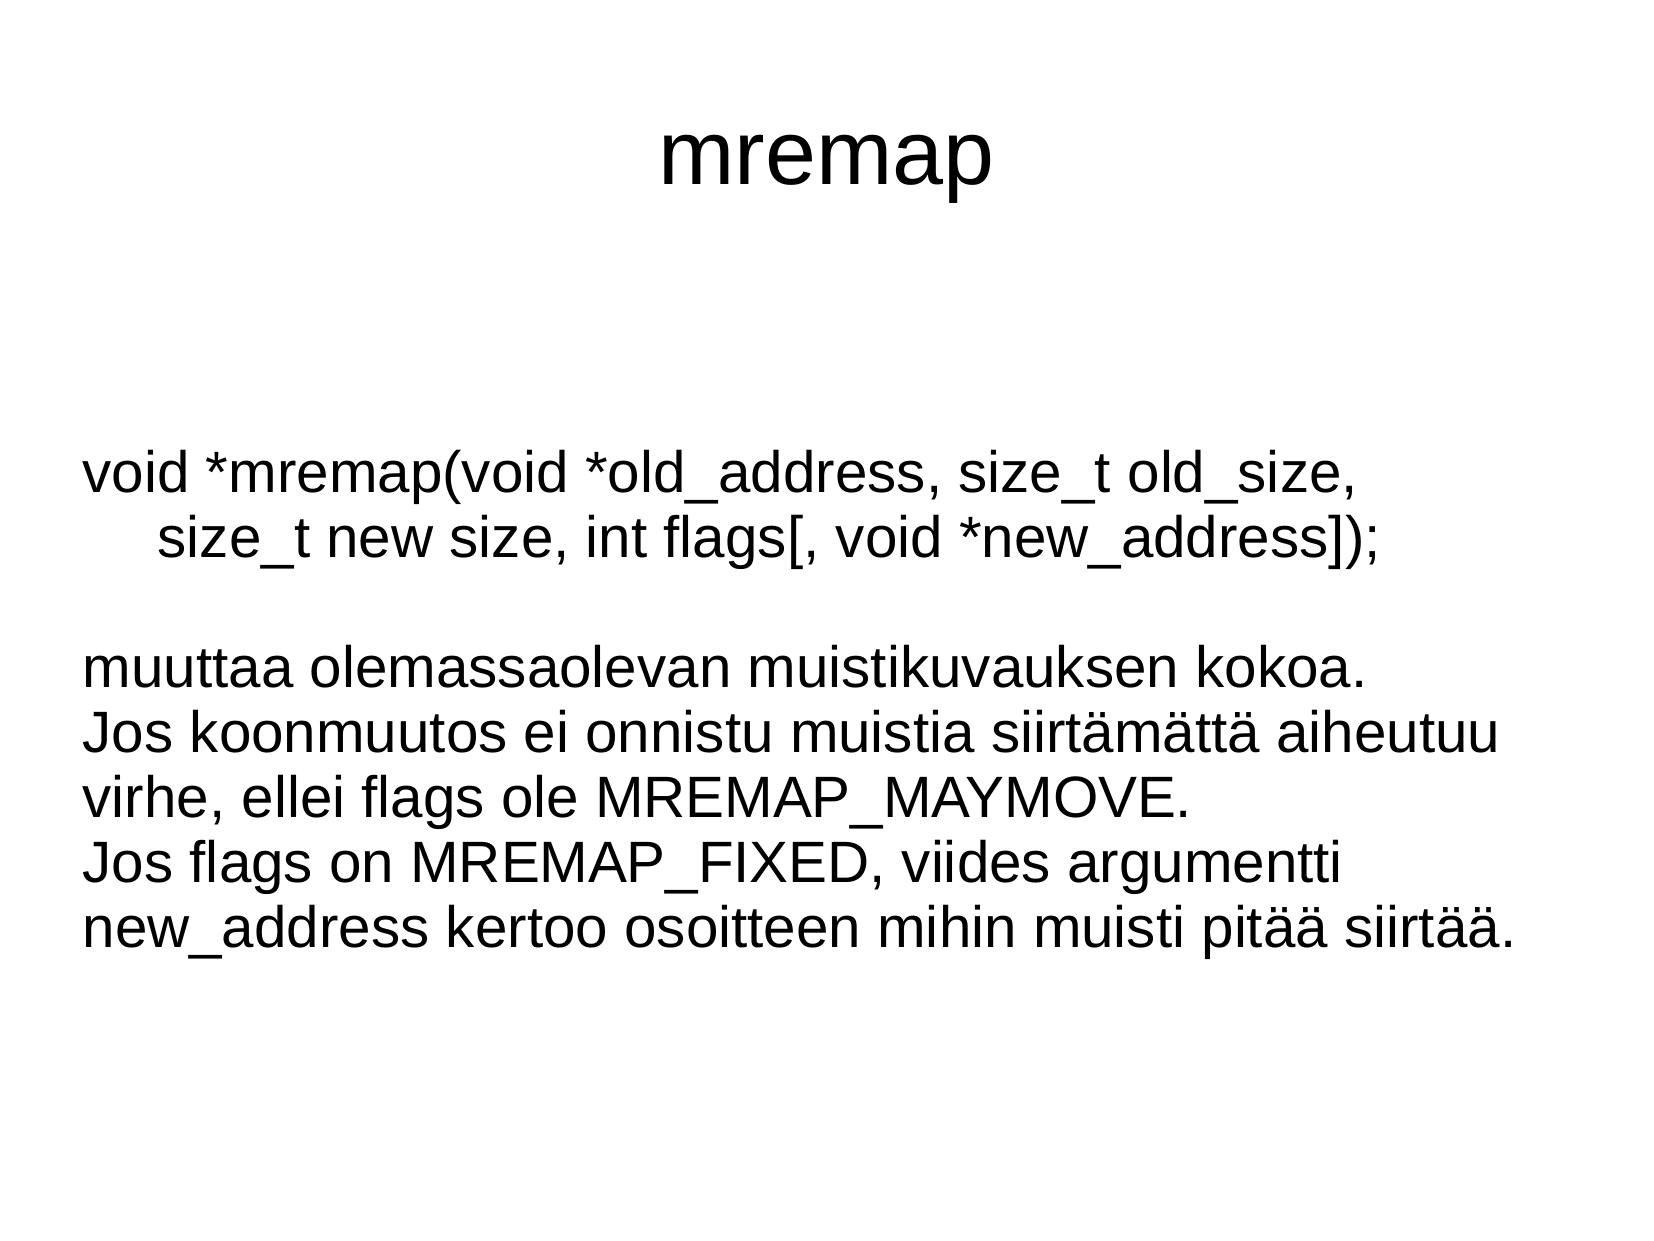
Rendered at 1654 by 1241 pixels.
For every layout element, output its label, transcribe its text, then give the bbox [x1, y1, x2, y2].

title mremap [82, 56, 1571, 250]
subtitle void *mremap(void *old_address, size_t old_size, size_t new size, int flags[, void *new_address]); muuttaa olemassaolevan muistikuvauksen kokoa. Jos koonmuutos ei onnistu muistia siirtämättä aiheutuu virhe, ellei flags ole MREMAP_MAYMOVE. Jos flags on MREMAP_FIXED, viides argumentti new_address kertoo osoitteen mihin muisti pitää siirtää. [82, 297, 1571, 1102]
